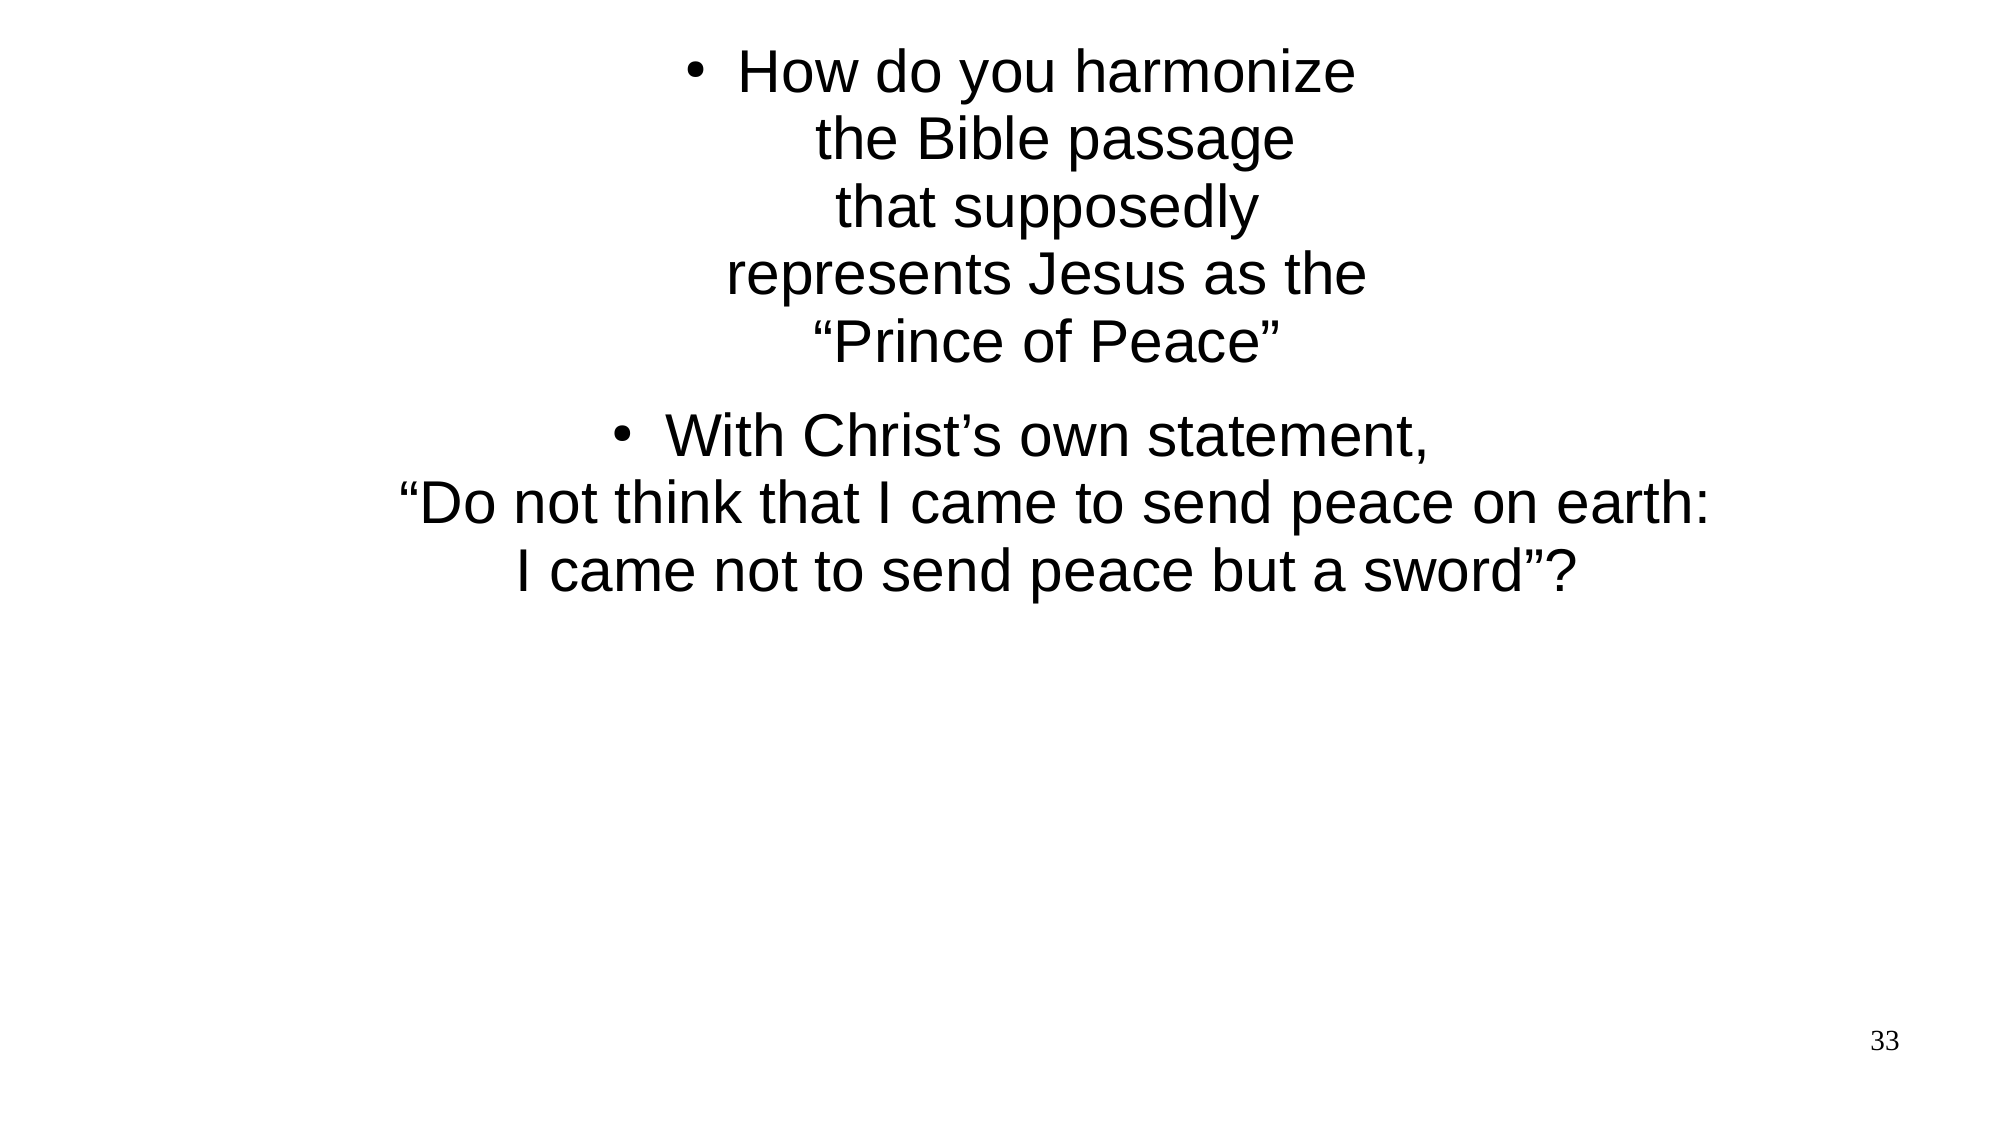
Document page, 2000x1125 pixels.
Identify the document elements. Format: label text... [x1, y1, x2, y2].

list How do you harmonize the Bible passage that supposedly represents Jesus as the “Prince of Peace” With Christ’s own statement, “Do not think that I came to send peace on earth: I came not to send peace but a sword”? [37, 37, 1988, 1088]
